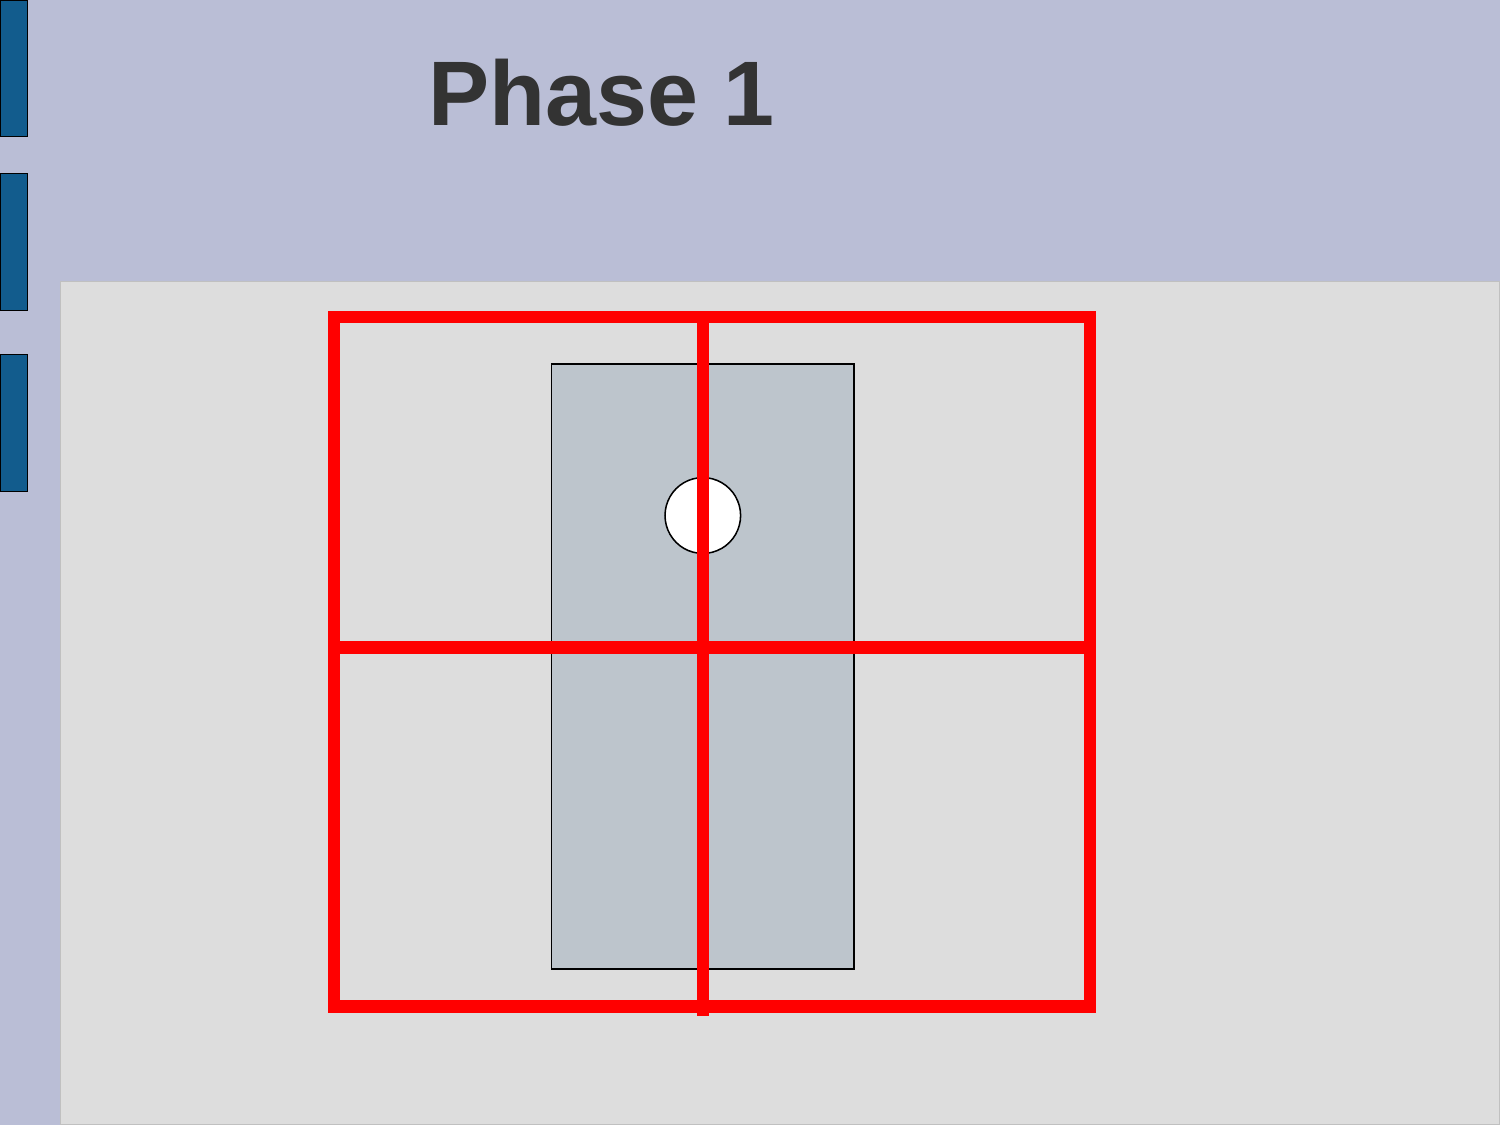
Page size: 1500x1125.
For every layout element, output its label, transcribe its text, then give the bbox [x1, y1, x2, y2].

text_box [551, 654, 697, 970]
text_box [709, 654, 854, 970]
title Phase 1 [0, 0, 1204, 188]
text_box [551, 364, 697, 641]
text_box [709, 364, 854, 641]
